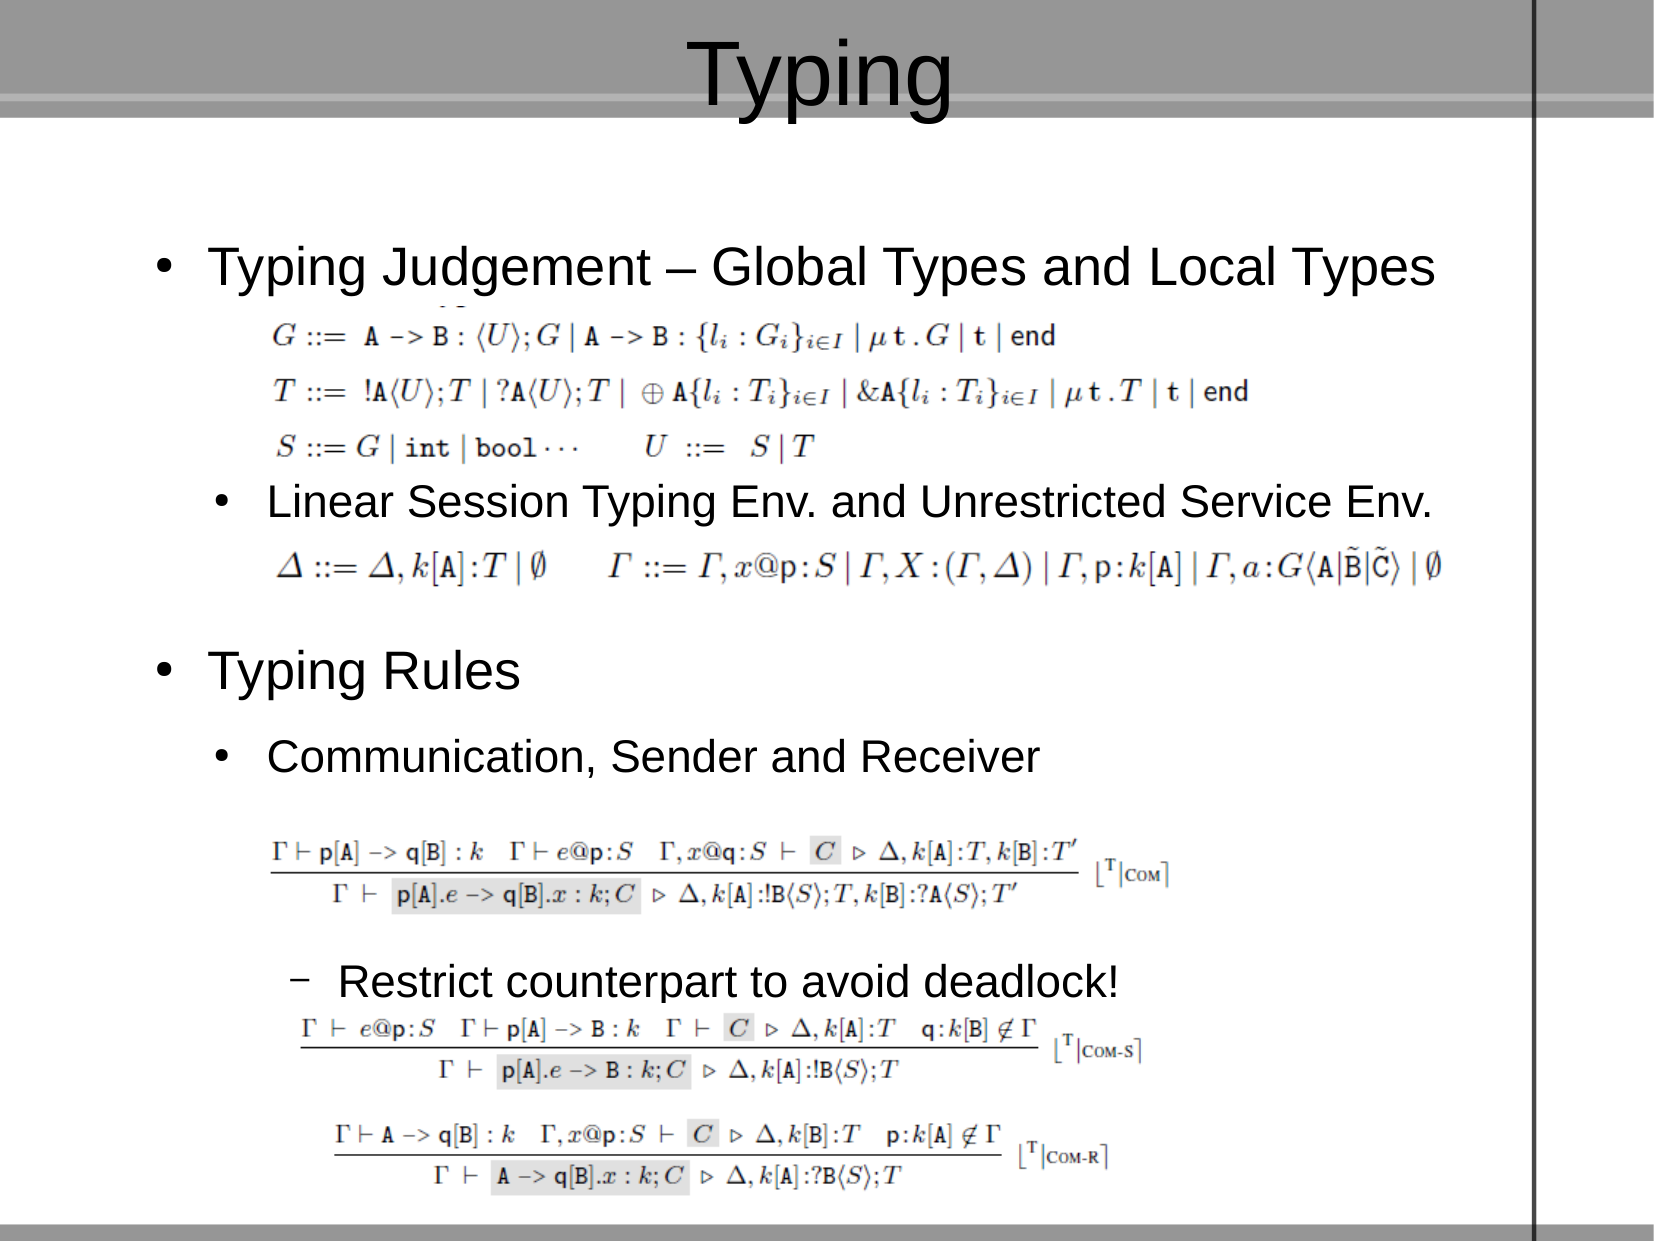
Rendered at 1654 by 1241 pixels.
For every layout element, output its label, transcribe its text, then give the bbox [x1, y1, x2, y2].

title Typing [76, 0, 1565, 178]
list Typing Judgement – Global Types and Local Types Linear Session Typing Env. and Unrestricted Service Env. Typing Rules Communication, Sender and Receiver Restrict counterpart to avoid deadlock! [124, 236, 1506, 1018]
picture [0, 0, 1654, 1241]
